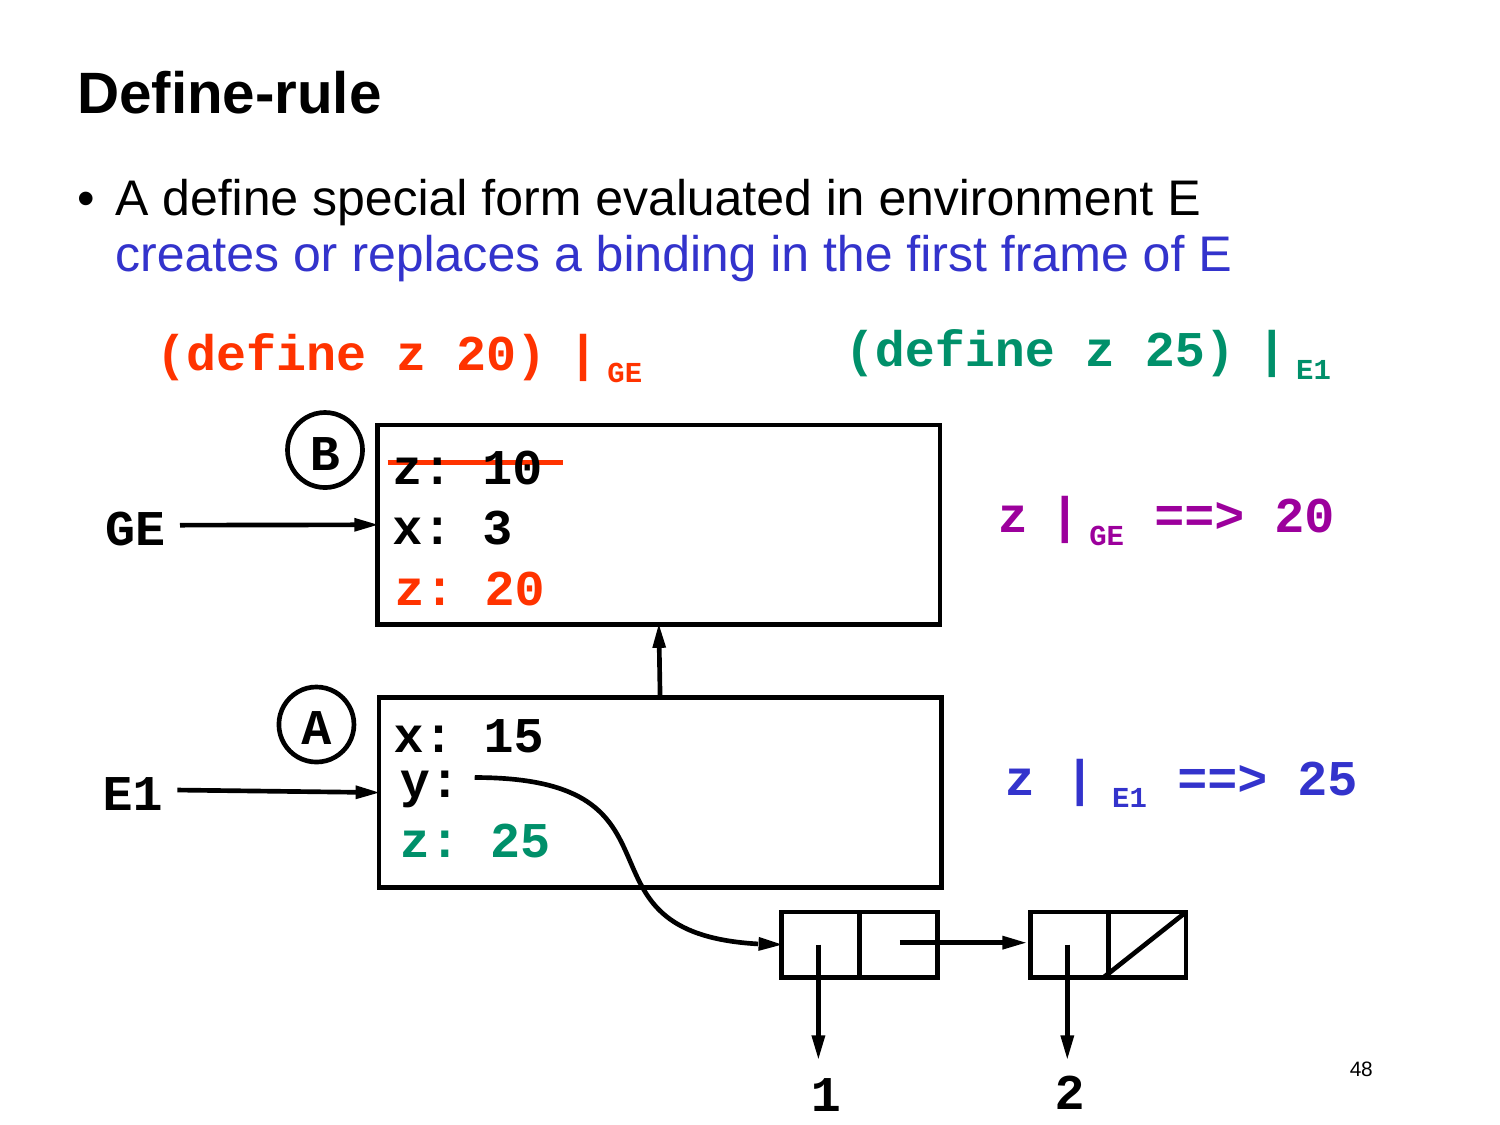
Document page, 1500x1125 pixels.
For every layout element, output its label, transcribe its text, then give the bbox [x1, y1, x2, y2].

text_box E1 [87, 752, 178, 828]
text_box A [278, 686, 354, 763]
text_box y: [385, 739, 475, 816]
title Define-rule [62, 24, 1338, 162]
text_box x: 15 [378, 697, 942, 888]
text_box B [287, 412, 363, 488]
text_box 2 [1021, 1058, 1118, 1121]
list A define special form evaluated in environment E creates or replaces a binding in the first frame of E [62, 162, 1450, 301]
text_box z: 10 x: 3 [377, 425, 941, 625]
text_box 1 [774, 1058, 877, 1125]
text_box z | E1 ==> 25 [990, 737, 1373, 822]
text_box GE [90, 487, 181, 563]
text_box (define z 25) | E1 [830, 309, 1347, 393]
text_box z | GE ==> 20 [983, 474, 1380, 559]
text_box (define z 20) | GE [141, 312, 658, 397]
